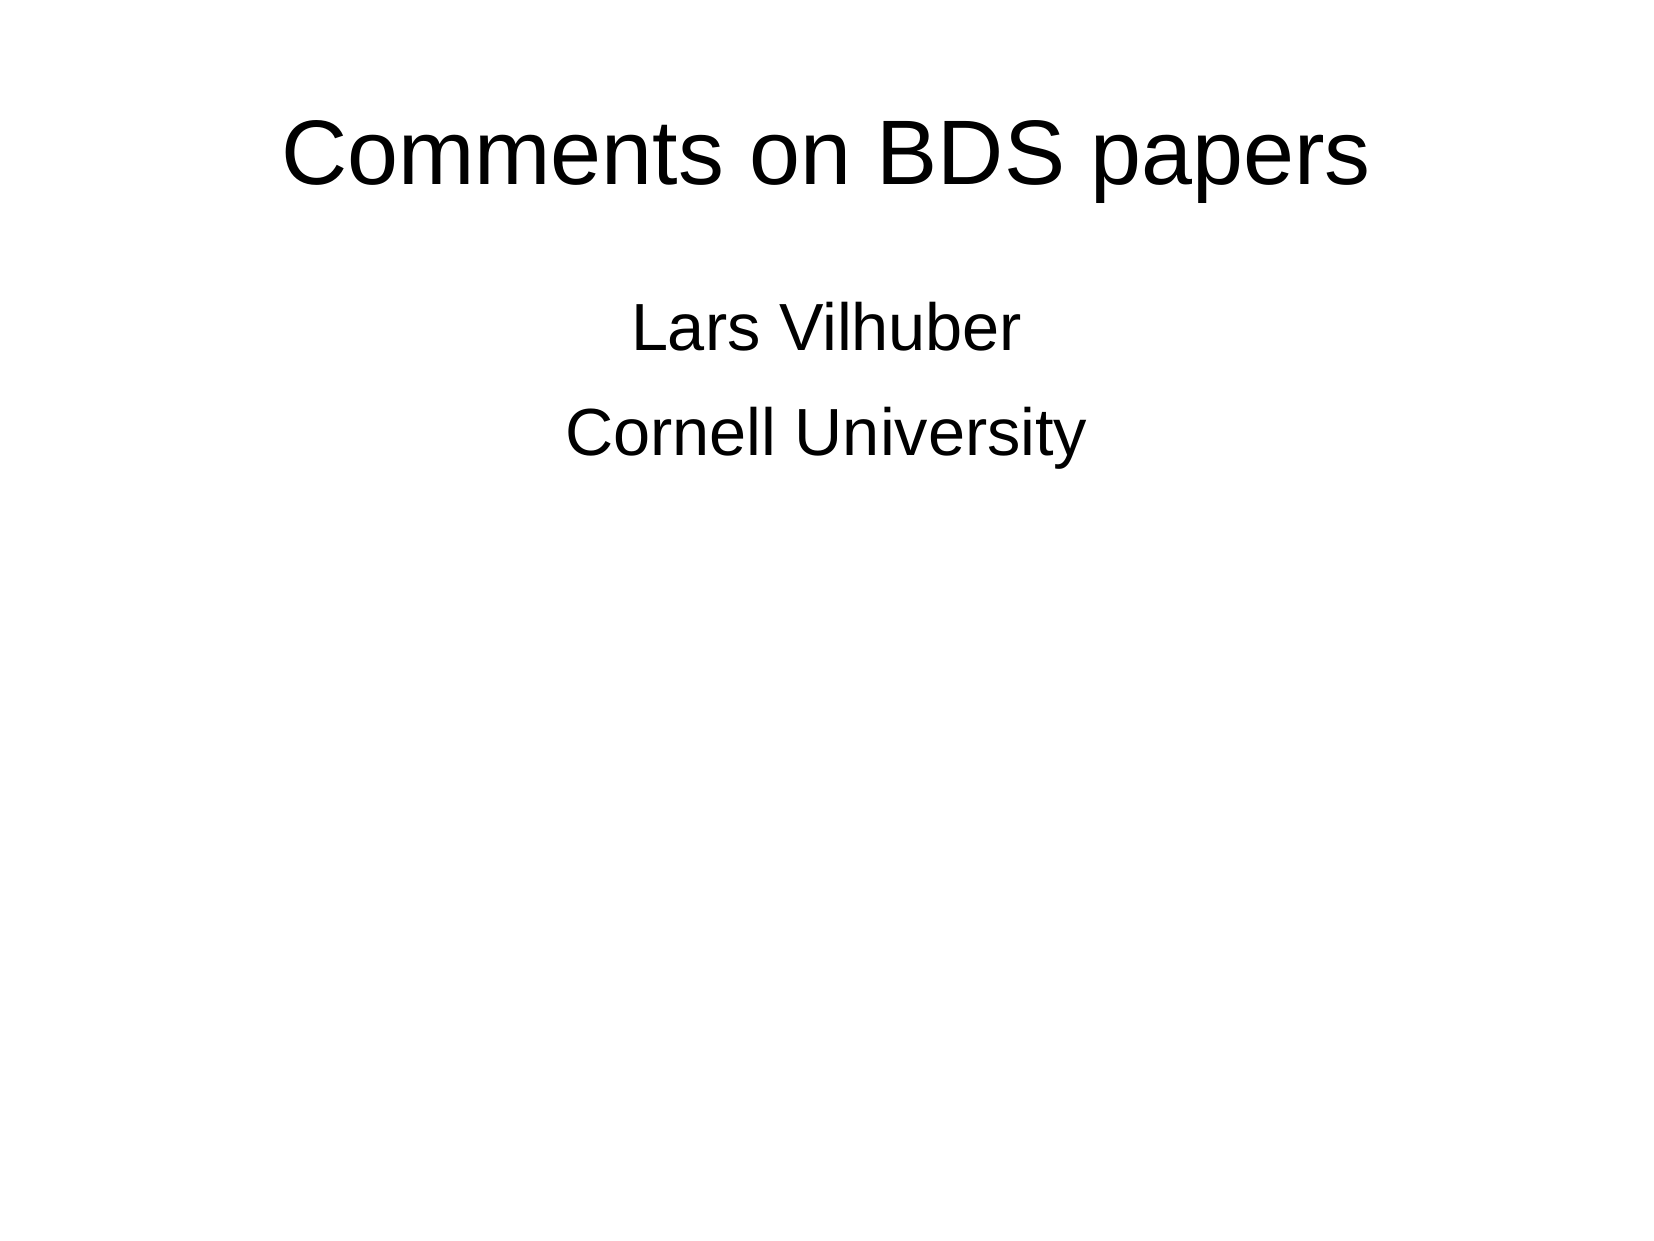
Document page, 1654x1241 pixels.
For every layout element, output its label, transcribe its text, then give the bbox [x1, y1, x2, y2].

title Comments on BDS papers [82, 49, 1571, 257]
list Lars Vilhuber Cornell University [82, 290, 1571, 1010]
